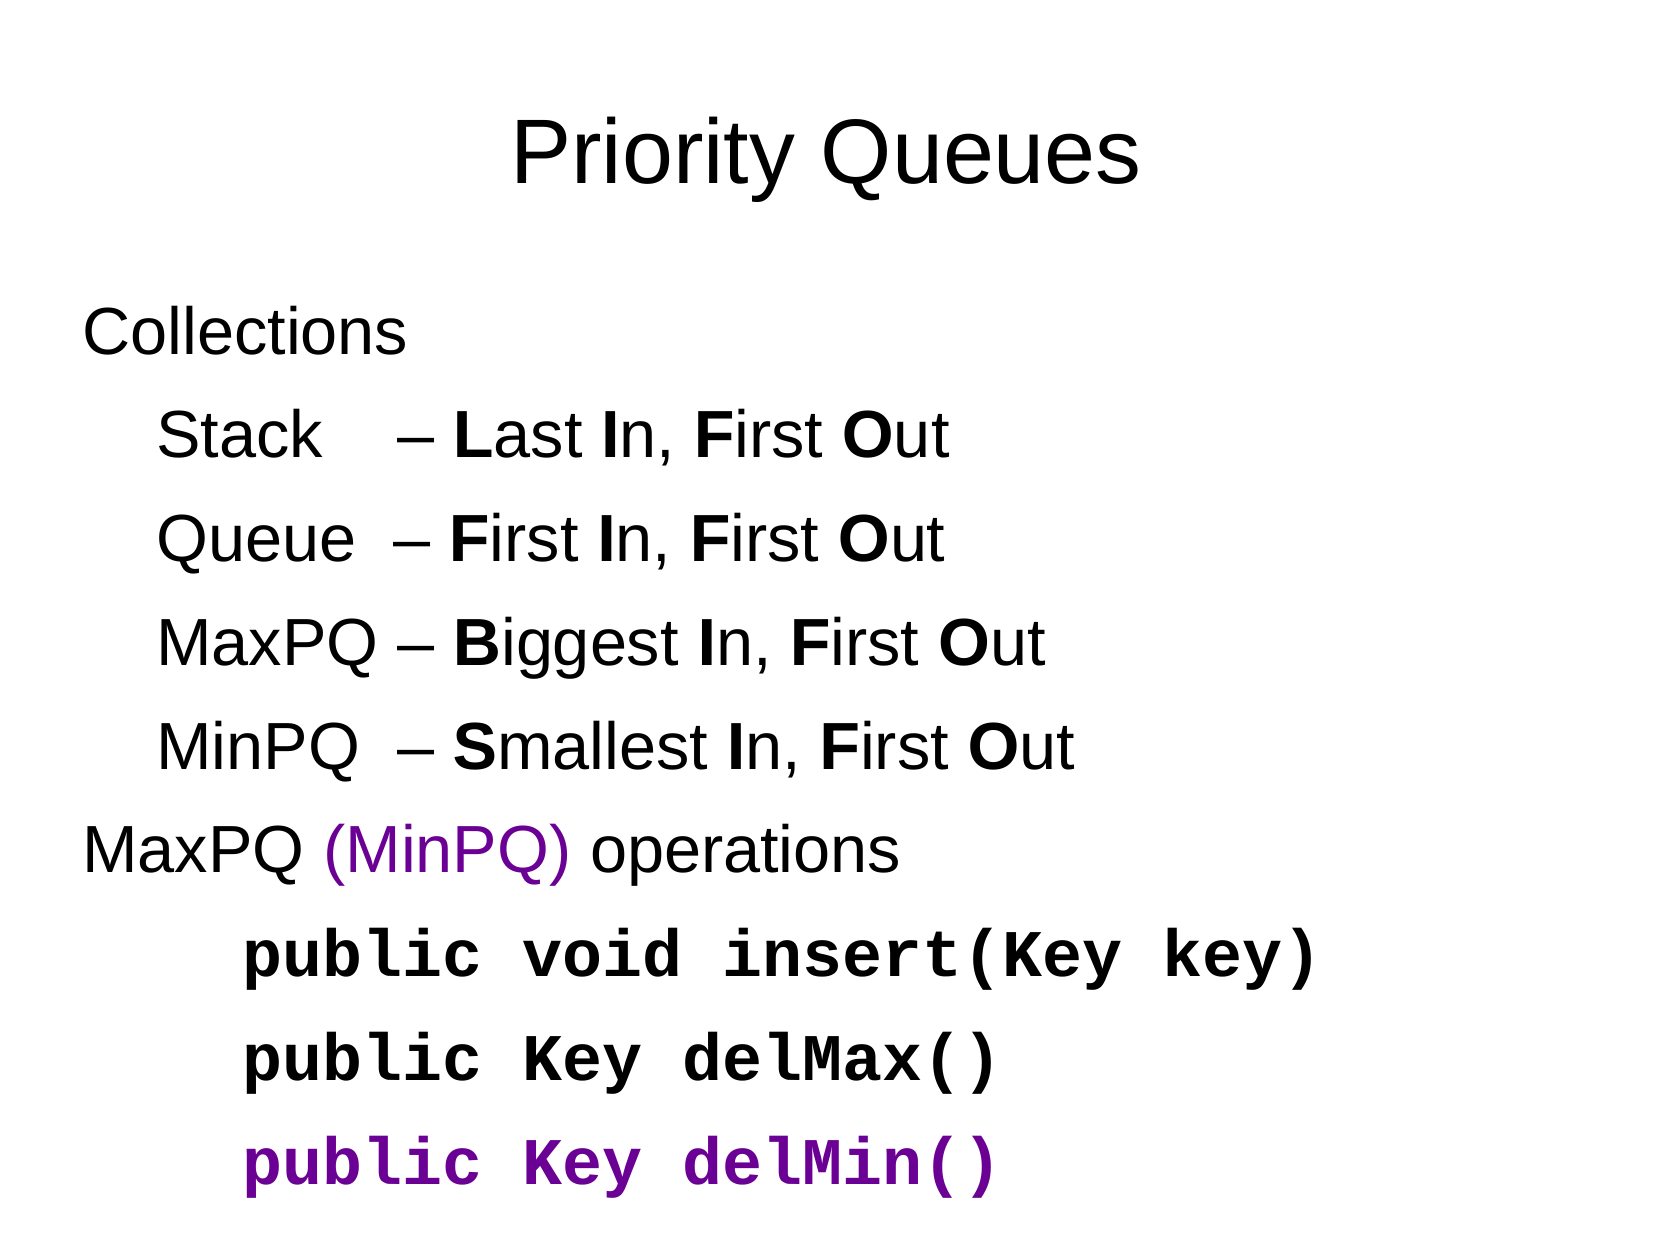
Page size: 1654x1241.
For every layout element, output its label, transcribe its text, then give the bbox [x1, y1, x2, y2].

title Priority Queues [82, 49, 1571, 257]
list Collections Stack – Last In, First Out Queue – First In, First Out MaxPQ – Biggest In, First Out MinPQ – Smallest In, First Out MaxPQ (MinPQ) operations public void insert(Key key) public Key delMax() public Key delMin() [82, 290, 1571, 1200]
